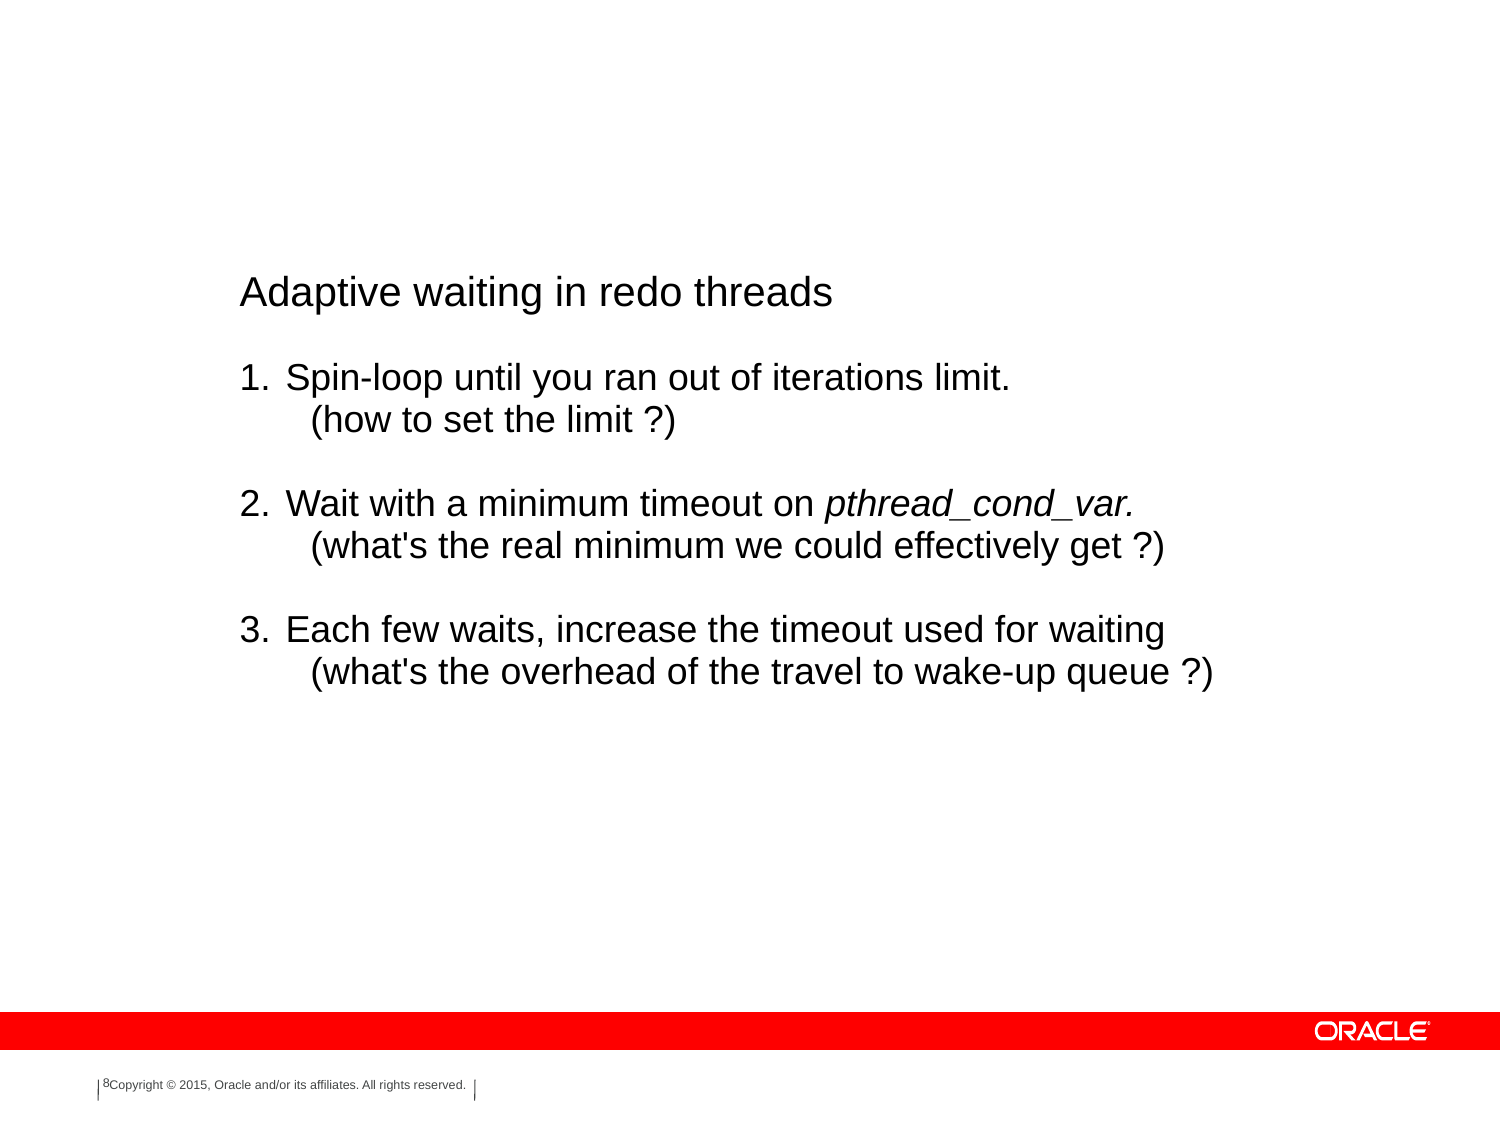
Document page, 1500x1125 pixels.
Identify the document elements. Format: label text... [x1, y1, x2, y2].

picture [0, 1012, 1500, 1050]
text_box Adaptive waiting in redo threads Spin-loop until you ran out of iterations limit. (how to set the limit ?) Wait with a minimum timeout on pthread_cond_var. (what's the real minimum we could effectively get ?) Each few waits, increase the timeout used for waiting (what's the overhead of the travel to wake-up queue ?) [224, 135, 1441, 743]
